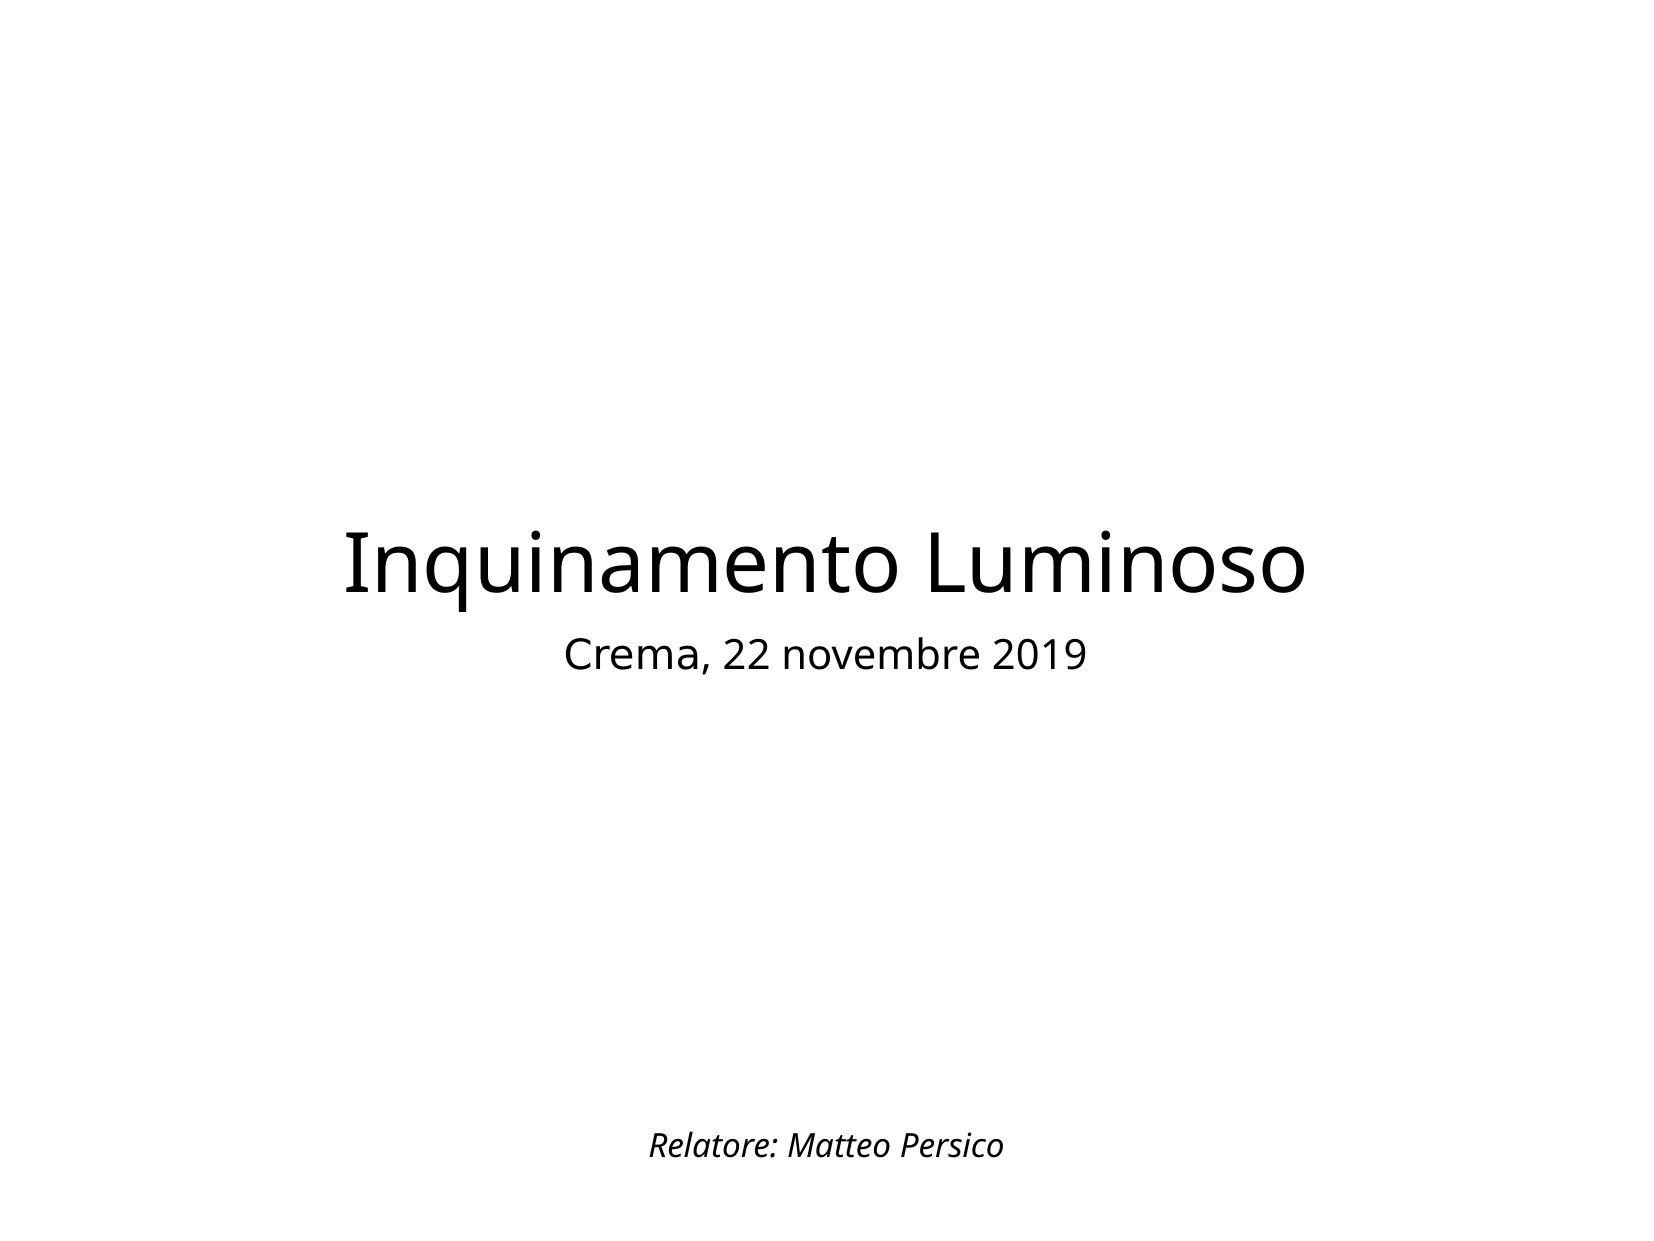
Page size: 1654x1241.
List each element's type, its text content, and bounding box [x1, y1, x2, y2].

text_box Crema, 22 novembre 2019 [295, 620, 1357, 686]
text_box Relatore: Matteo Persico [296, 1116, 1358, 1172]
text_box Inquinamento Luminoso [303, 501, 1351, 618]
